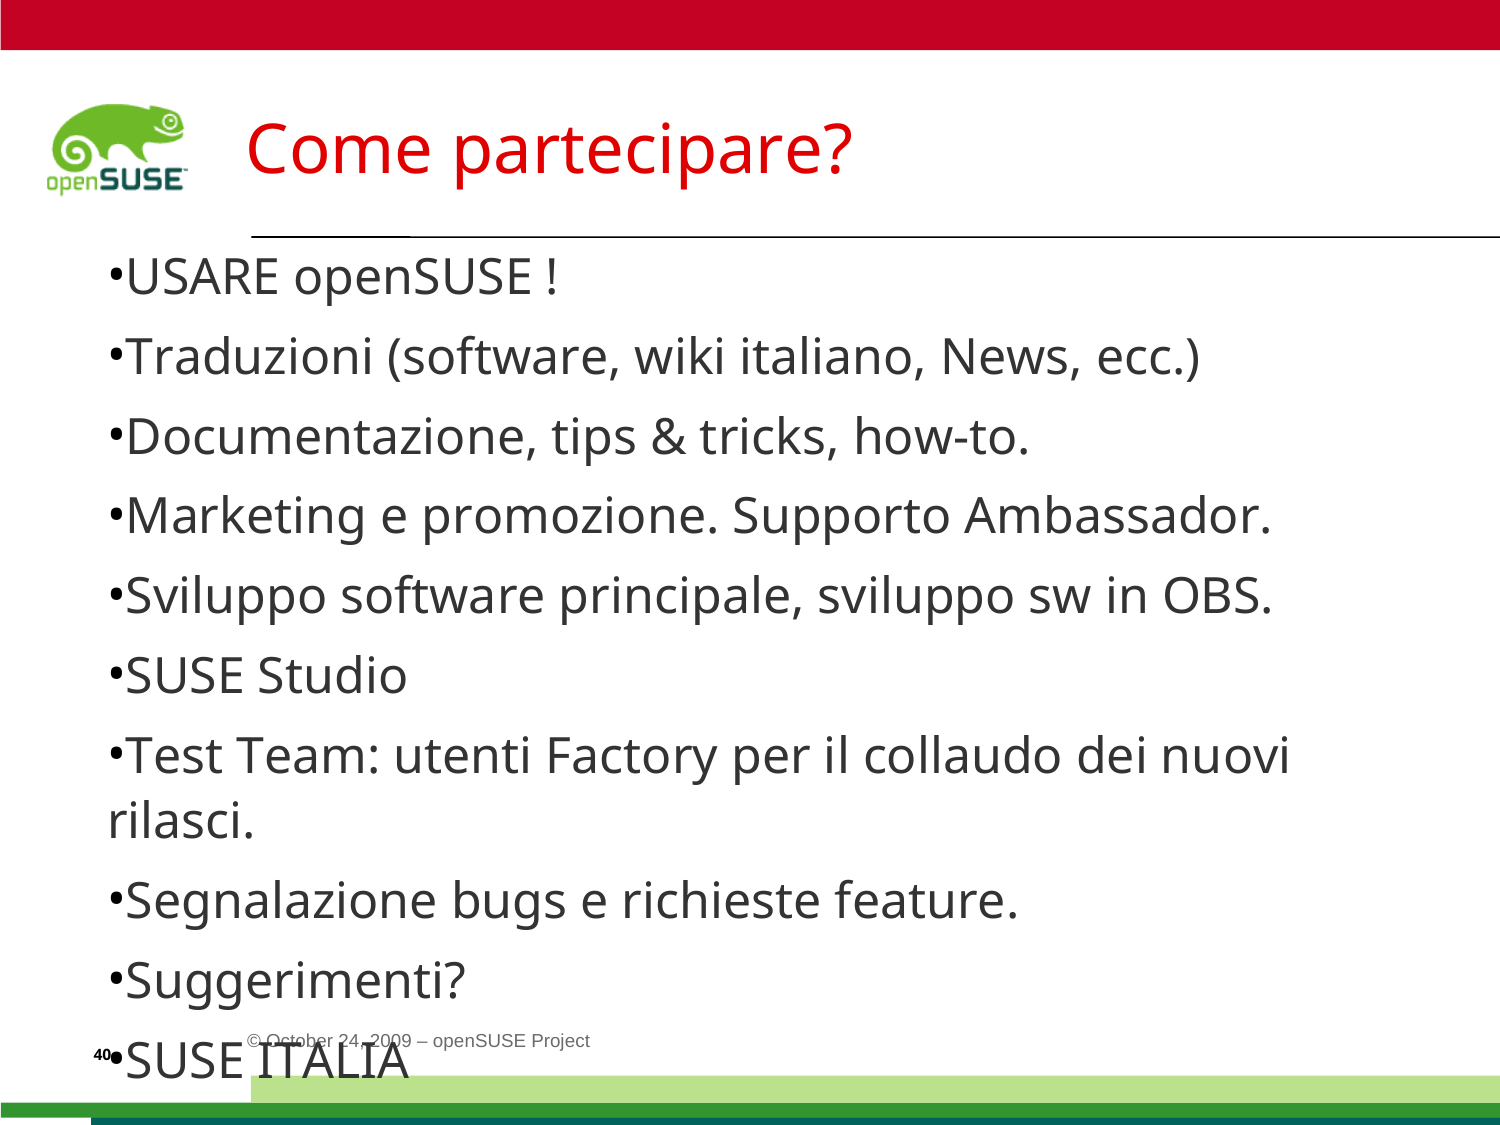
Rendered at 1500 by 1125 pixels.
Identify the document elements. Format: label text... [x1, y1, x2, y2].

title Come partecipare? [245, 68, 1408, 231]
list USARE openSUSE ! Traduzioni (software, wiki italiano, News, ecc.) Documentazione, tips & tricks, how-to. Marketing e promozione. Supporto Ambassador. Sviluppo software principale, sviluppo sw in OBS. SUSE Studio Test Team: utenti Factory per il collaudo dei nuovi rilasci. Segnalazione bugs e richieste feature. Suggerimenti? SUSE ITALIA [107, 242, 1388, 1044]
picture [47, 104, 188, 197]
